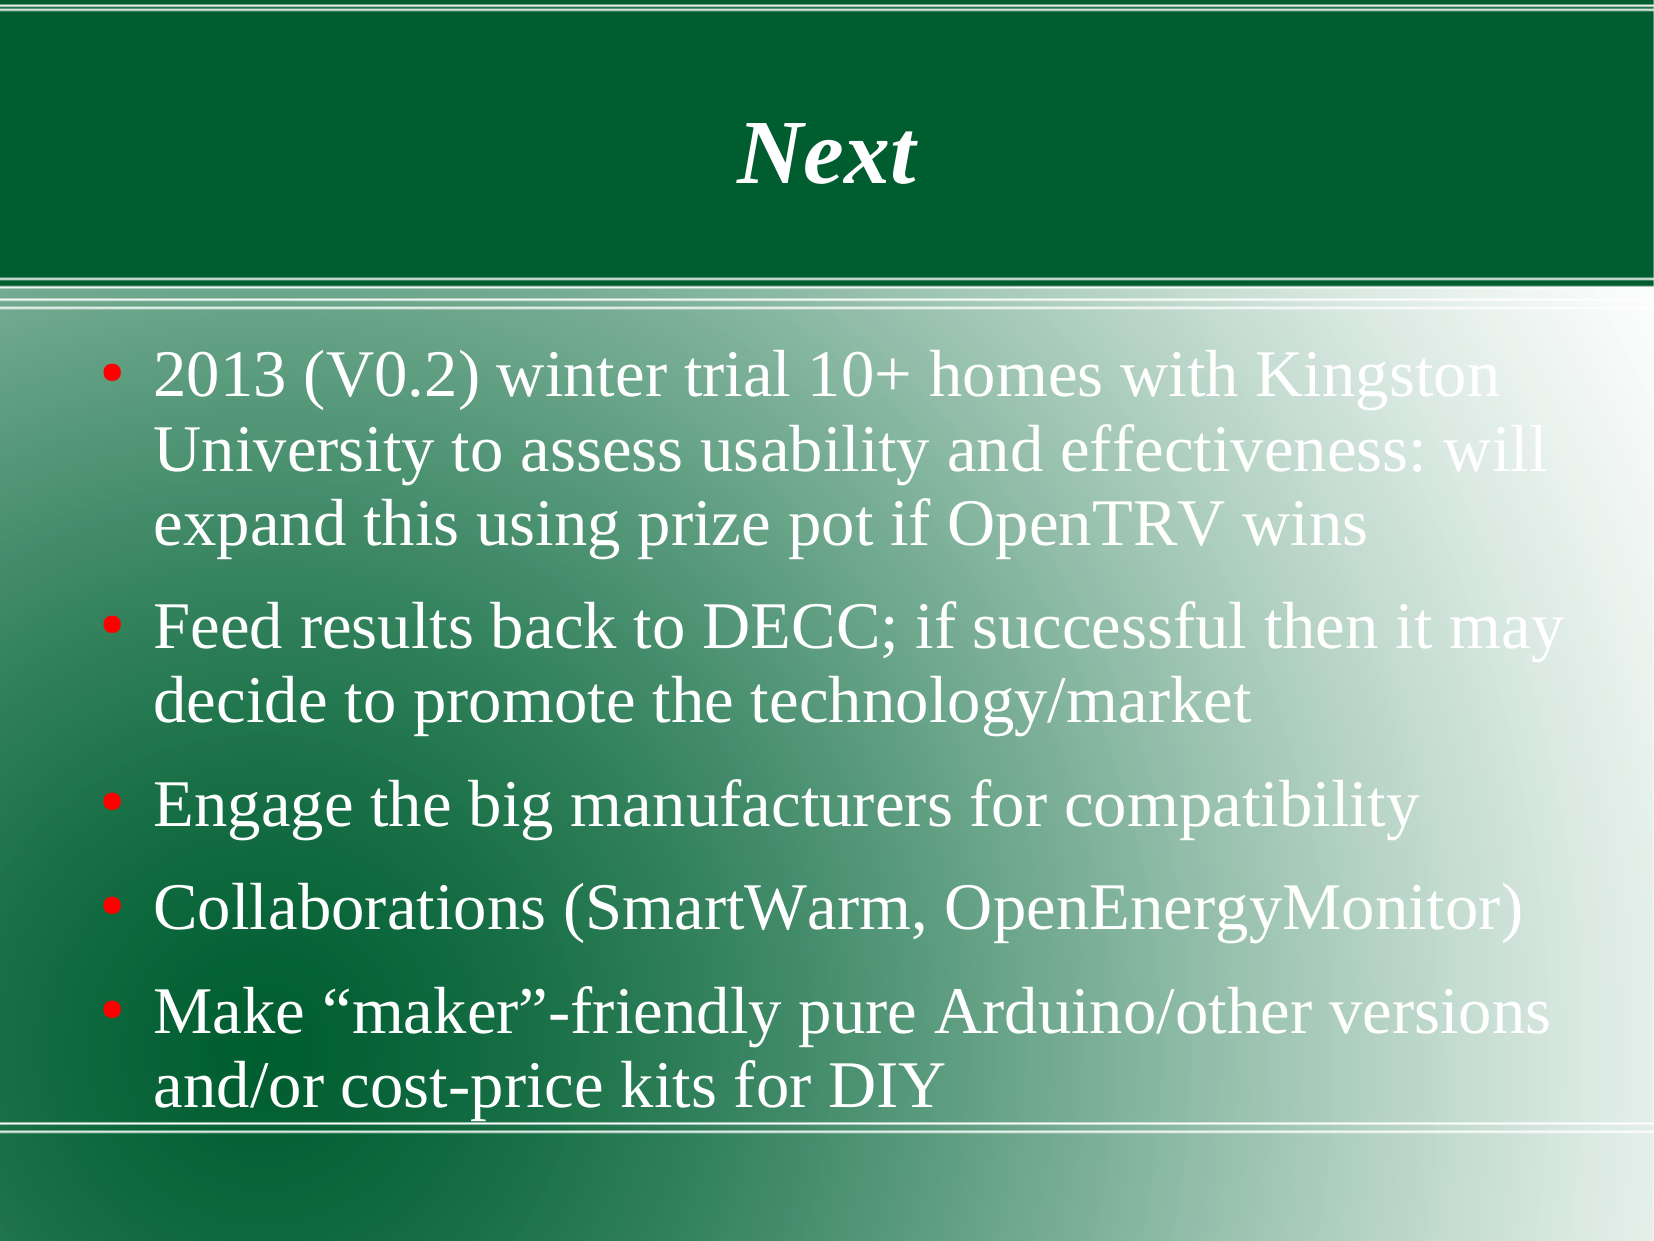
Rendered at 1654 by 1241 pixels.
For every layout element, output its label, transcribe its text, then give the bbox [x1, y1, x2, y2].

picture [0, 0, 1654, 1241]
list 2013 (V0.2) winter trial 10+ homes with Kingston University to assess usability and effectiveness: will expand this using prize pot if OpenTRV wins Feed results back to DECC; if successful then it may decide to promote the technology/market Engage the big manufacturers for compatibility Collaborations (SmartWarm, OpenEnergyMonitor) Make “maker”-friendly pure Arduino/other versions and/or cost-price kits for DIY [82, 337, 1571, 1123]
title Next [82, 49, 1571, 257]
